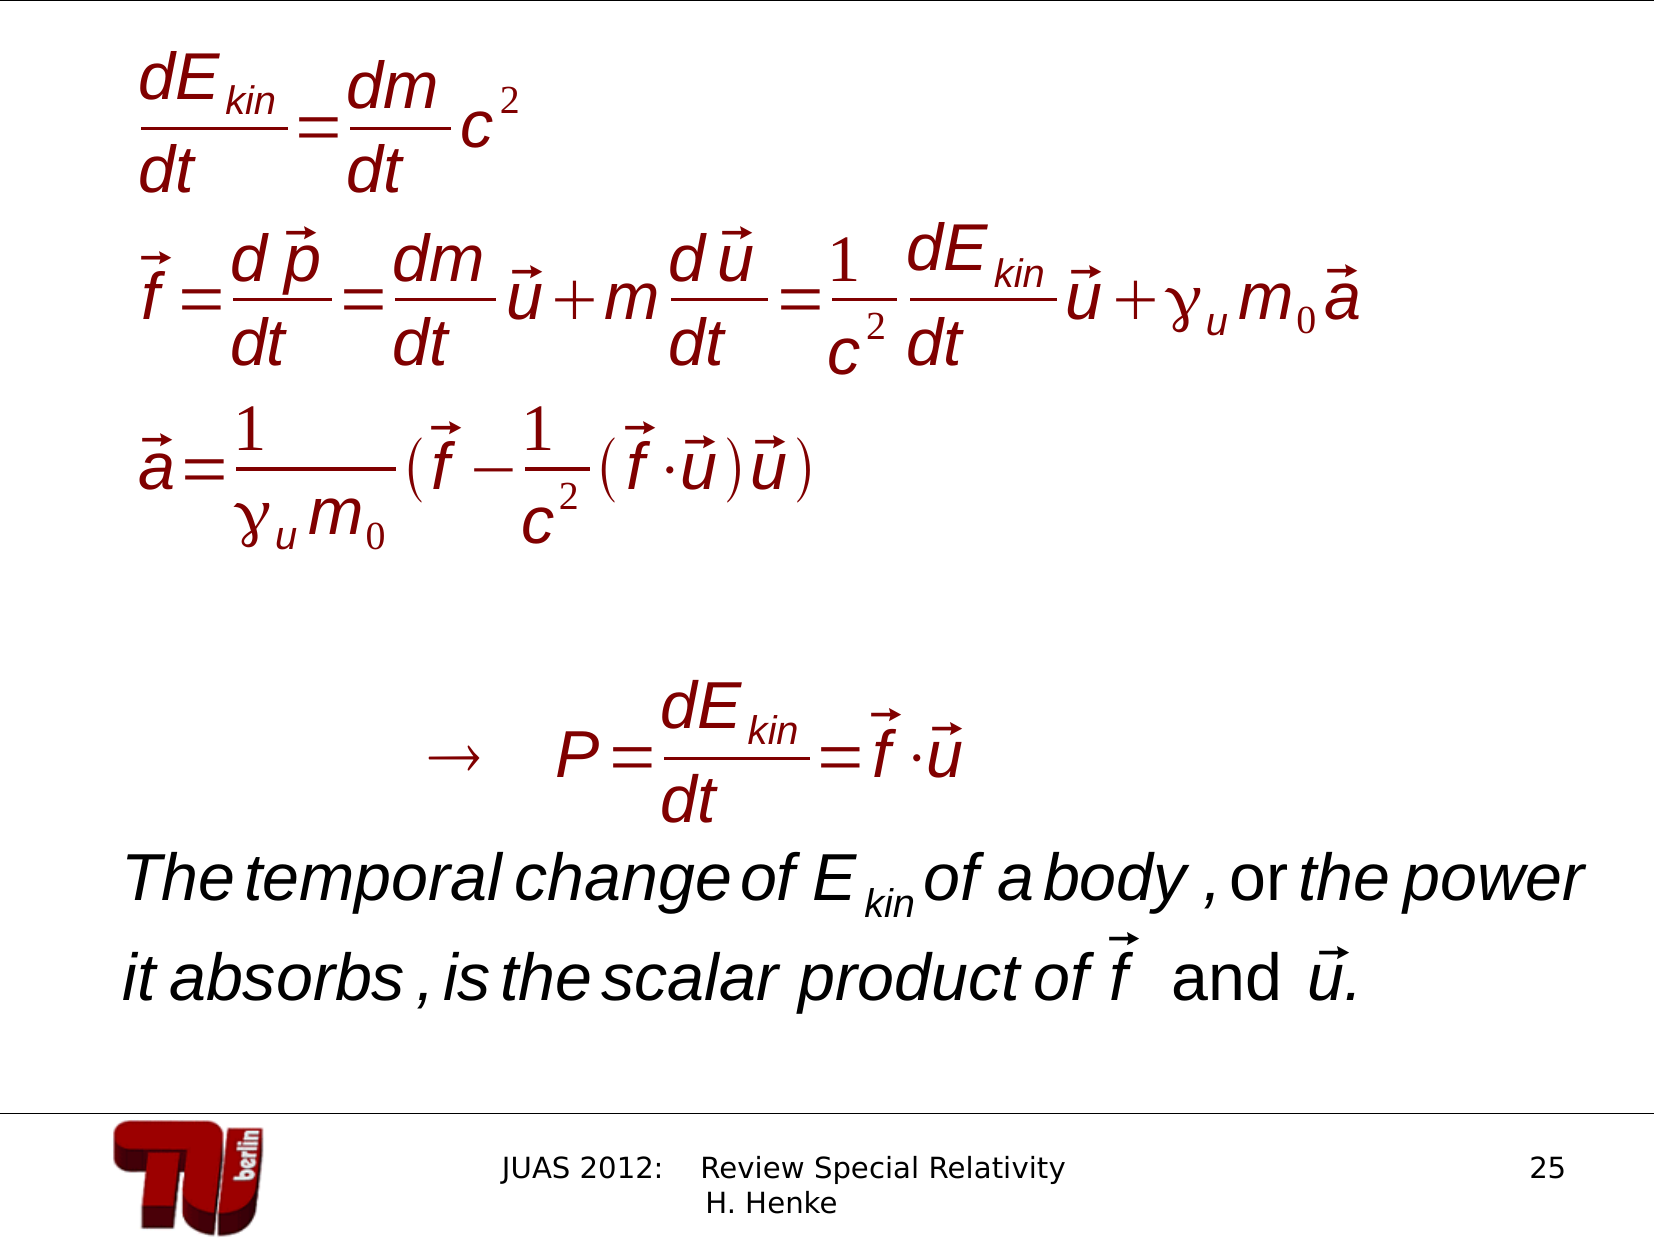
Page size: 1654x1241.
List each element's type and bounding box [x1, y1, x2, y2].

chart [115, 599, 1590, 1015]
chart [131, 38, 1367, 560]
picture [112, 1119, 265, 1238]
